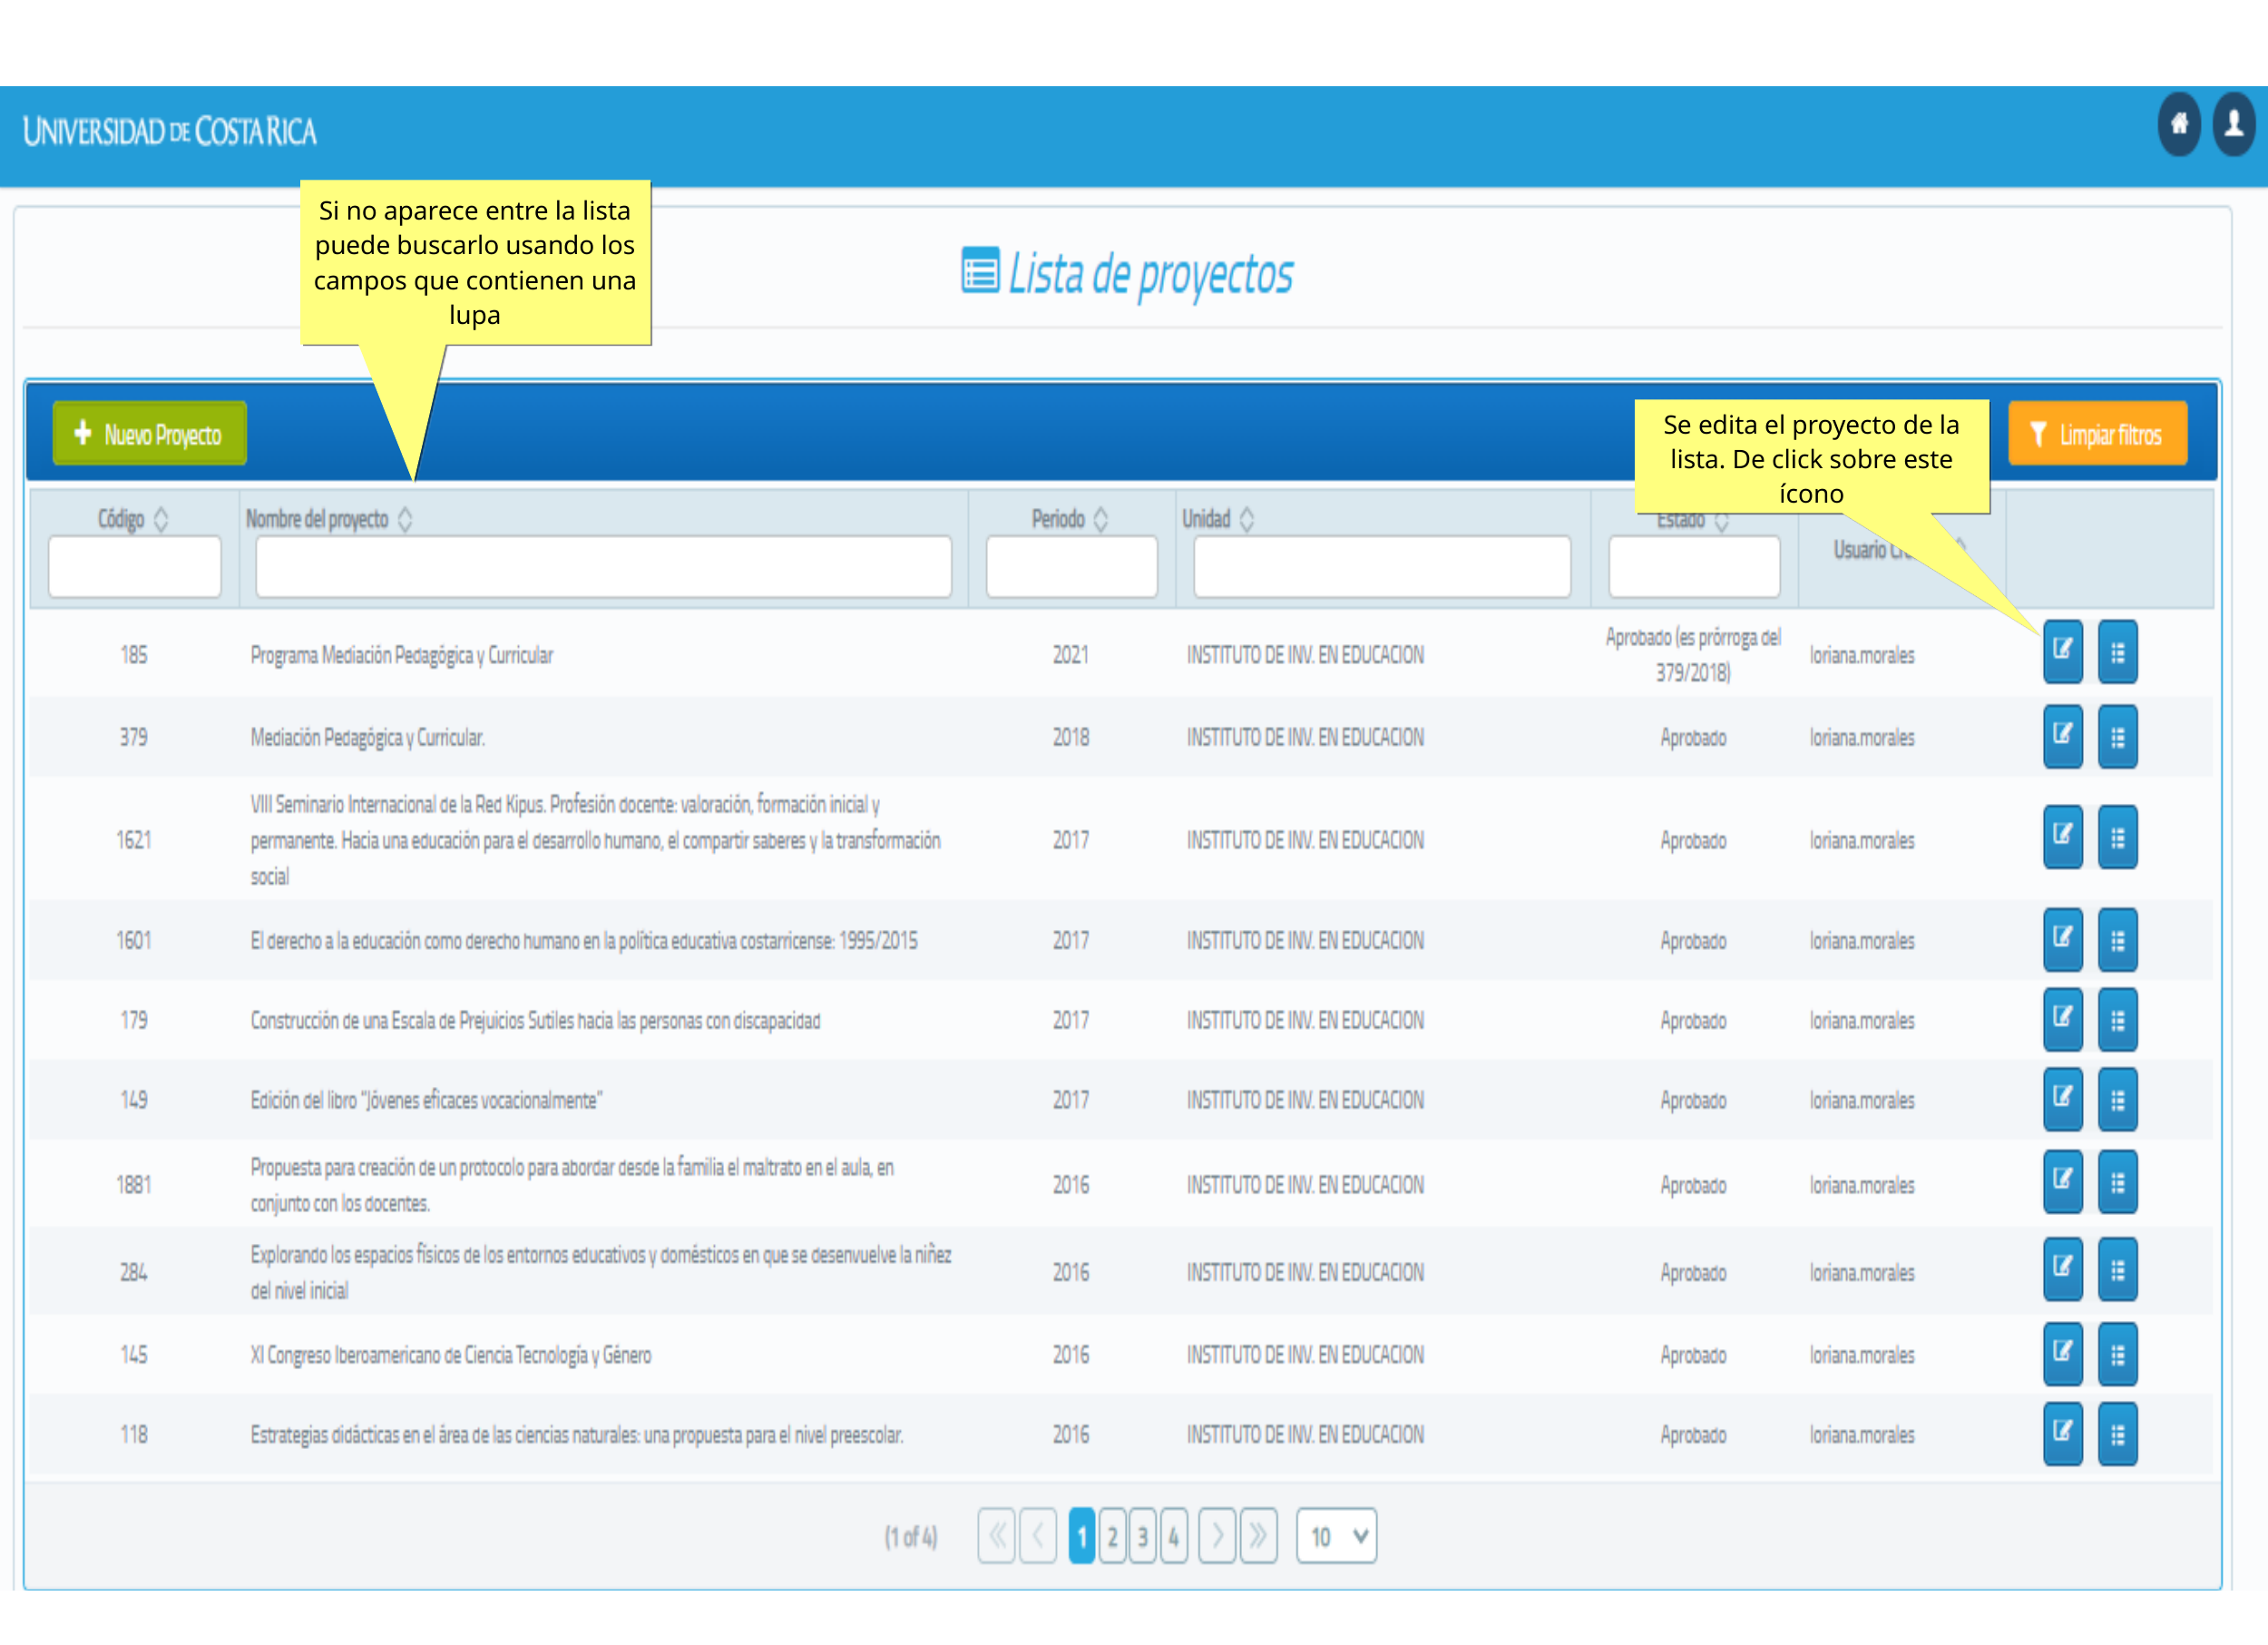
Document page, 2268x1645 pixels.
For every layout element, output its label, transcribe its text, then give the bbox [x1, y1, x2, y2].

text_box Si no aparece entre la lista puede buscarlo usando los campos que contienen una lupa [300, 180, 651, 484]
text_box Se edita el proyecto de la lista. De click sobre este ícono [1635, 399, 2040, 636]
picture [0, 86, 2268, 1591]
